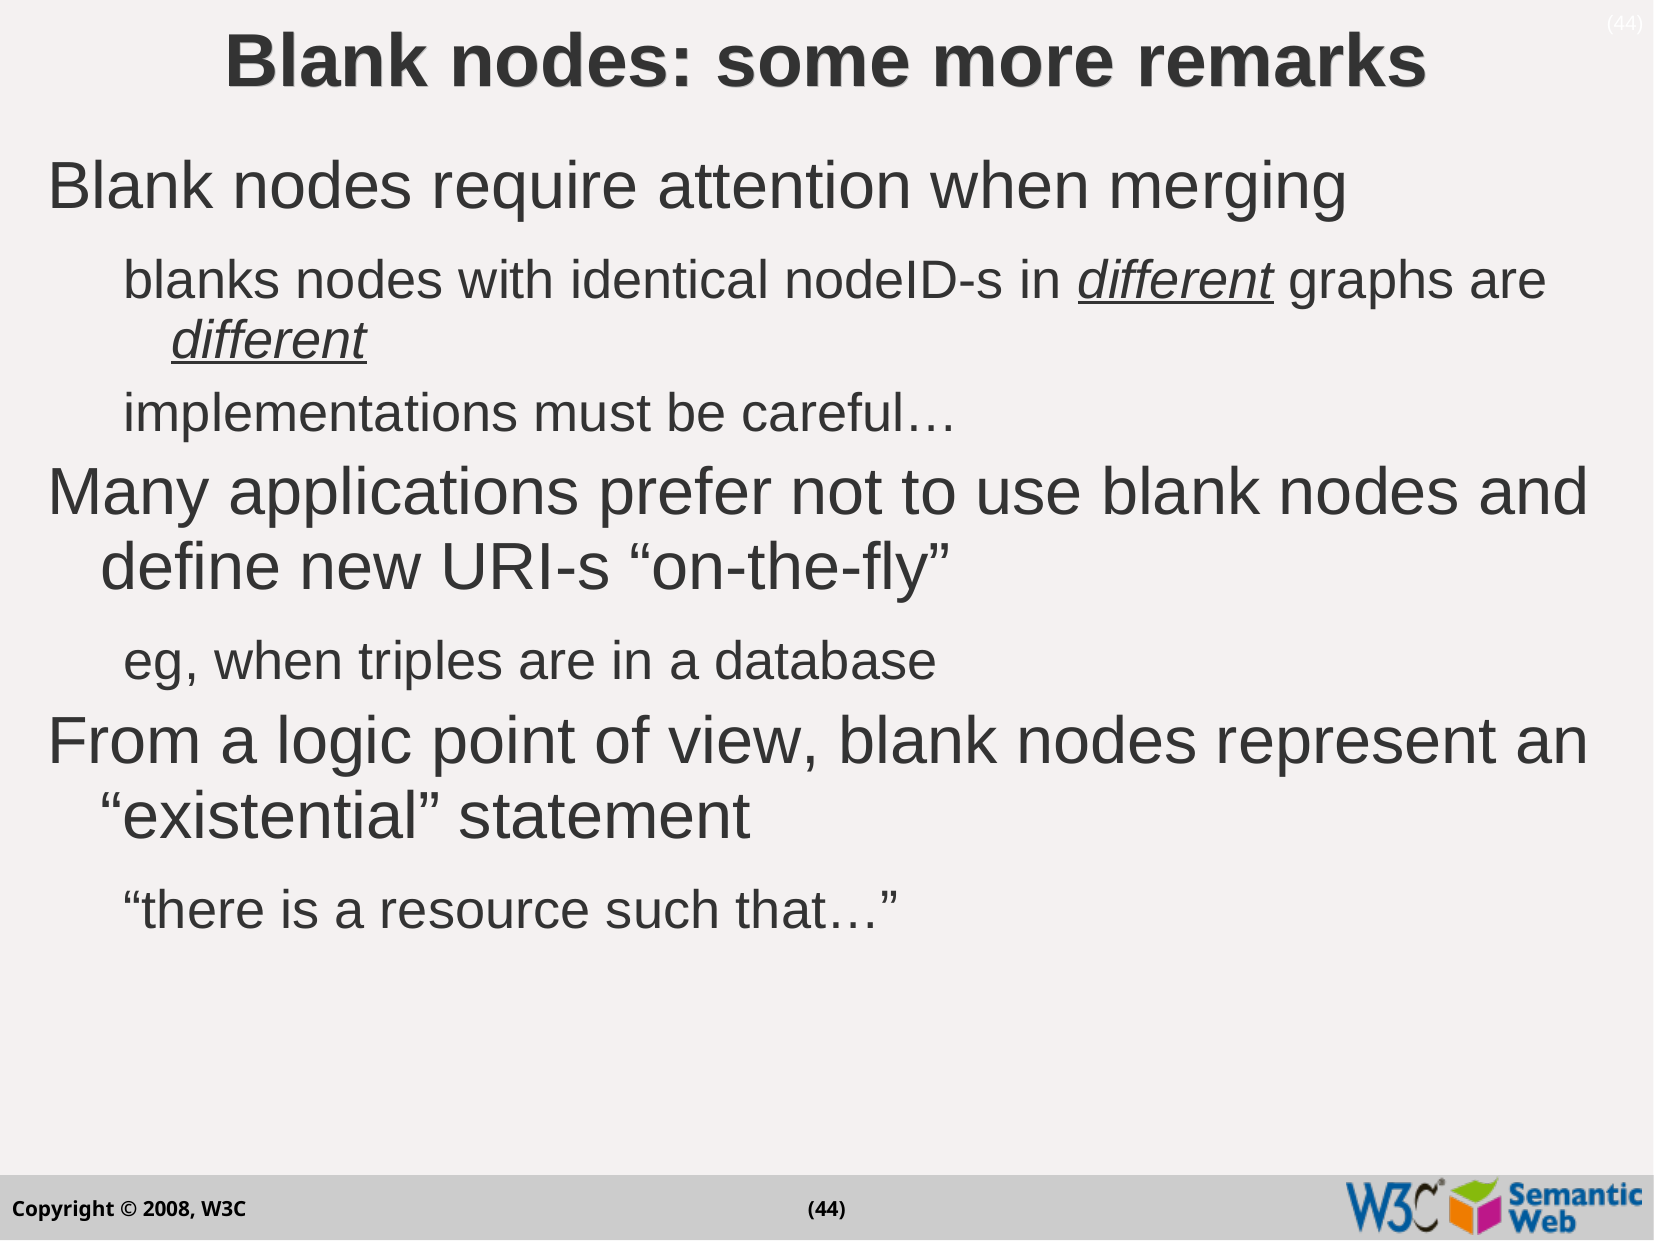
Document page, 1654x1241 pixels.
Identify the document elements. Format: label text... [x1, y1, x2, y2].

list Blank nodes require attention when merging blanks nodes with identical nodeID-s in different graphs are different implementations must be careful… Many applications prefer not to use blank nodes and define new URI-s “on-the-fly” eg, when triples are in a database From a logic point of view, blank nodes represent an “existential” statement “there is a resource such that…” [29, 147, 1624, 1134]
title Blank nodes: some more remarks [0, 0, 1654, 119]
picture [1346, 1175, 1642, 1235]
